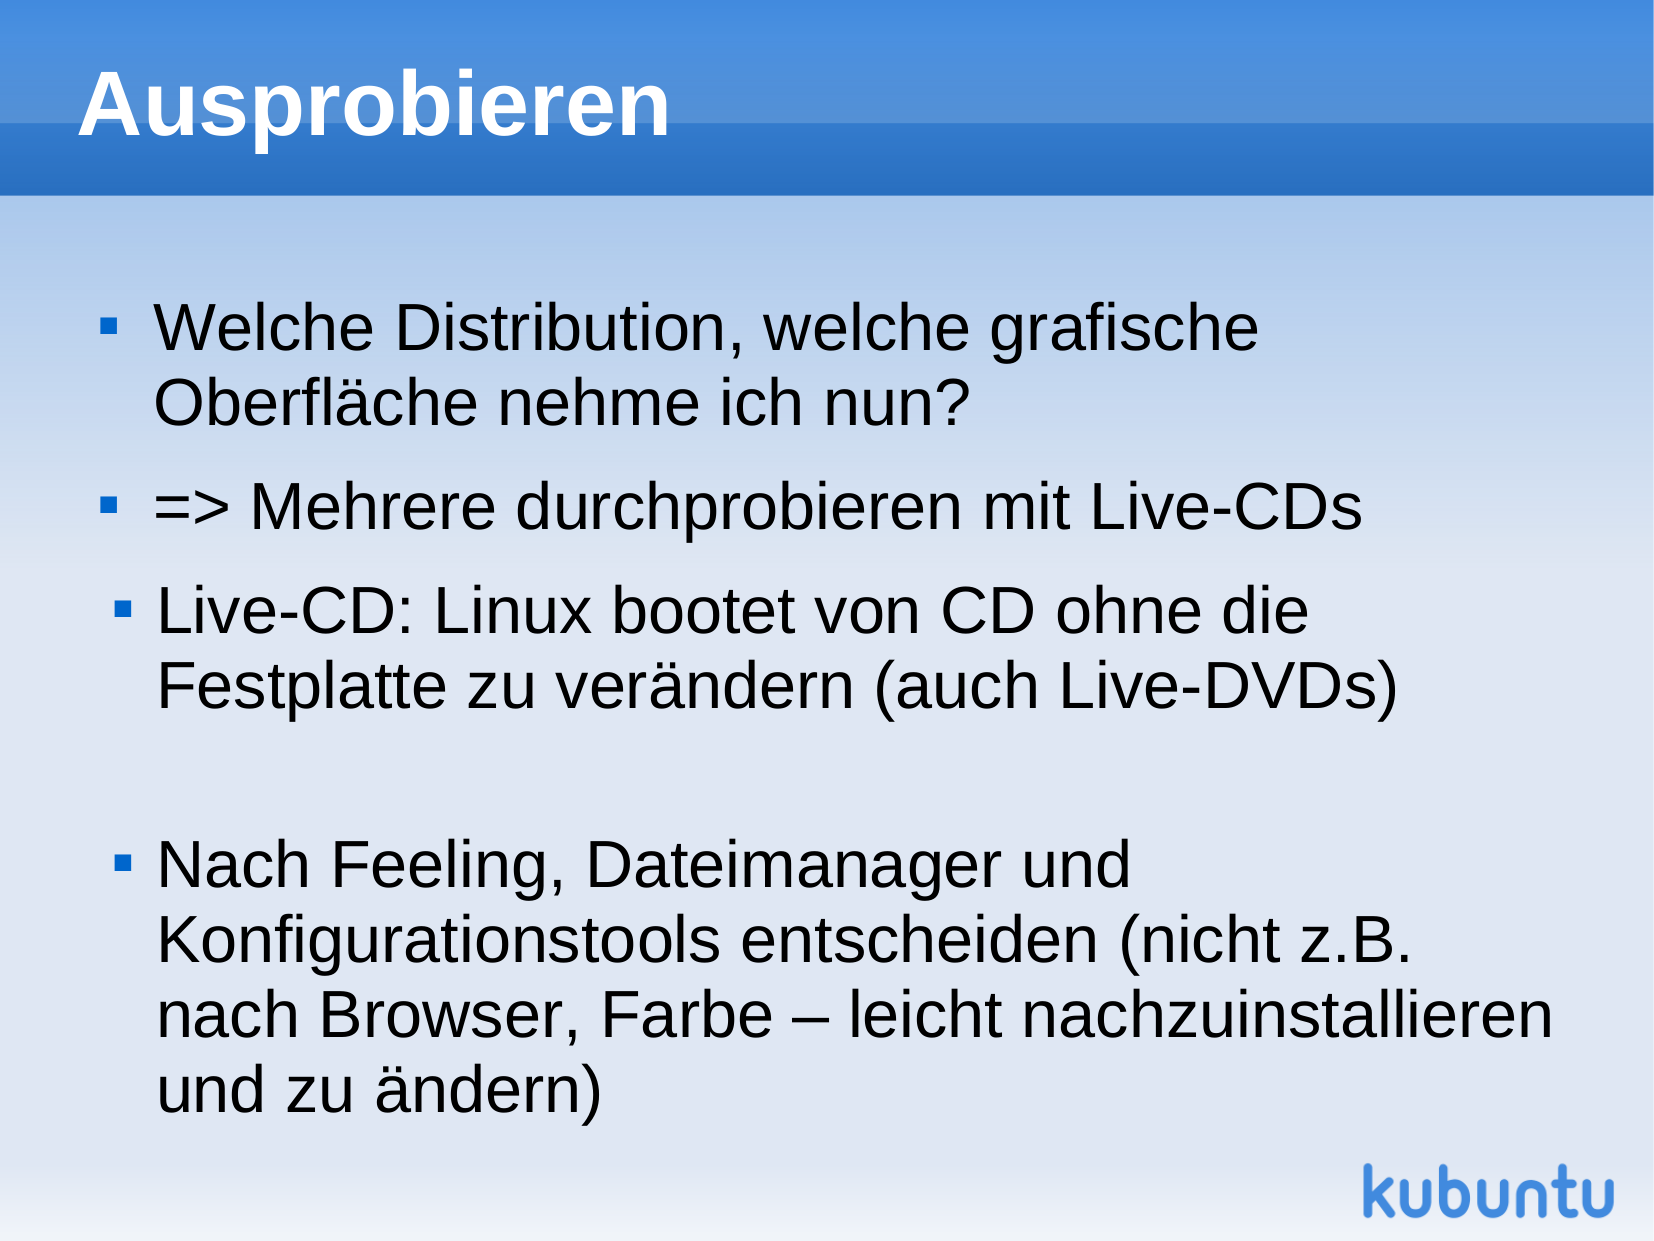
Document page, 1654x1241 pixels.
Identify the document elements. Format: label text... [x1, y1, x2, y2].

title Ausprobieren [76, 0, 1565, 208]
list Welche Distribution, welche grafische Oberfläche nehme ich nun? => Mehrere durchprobieren mit Live-CDs Live-CD: Linux bootet von CD ohne die Festplatte zu verändern (auch Live-DVDs) Nach Feeling, Dateimanager und Konfigurationstools entscheiden (nicht z.B. nach Browser, Farbe – leicht nachzuinstallieren und zu ändern) [82, 290, 1571, 1127]
picture [0, 0, 1654, 1241]
